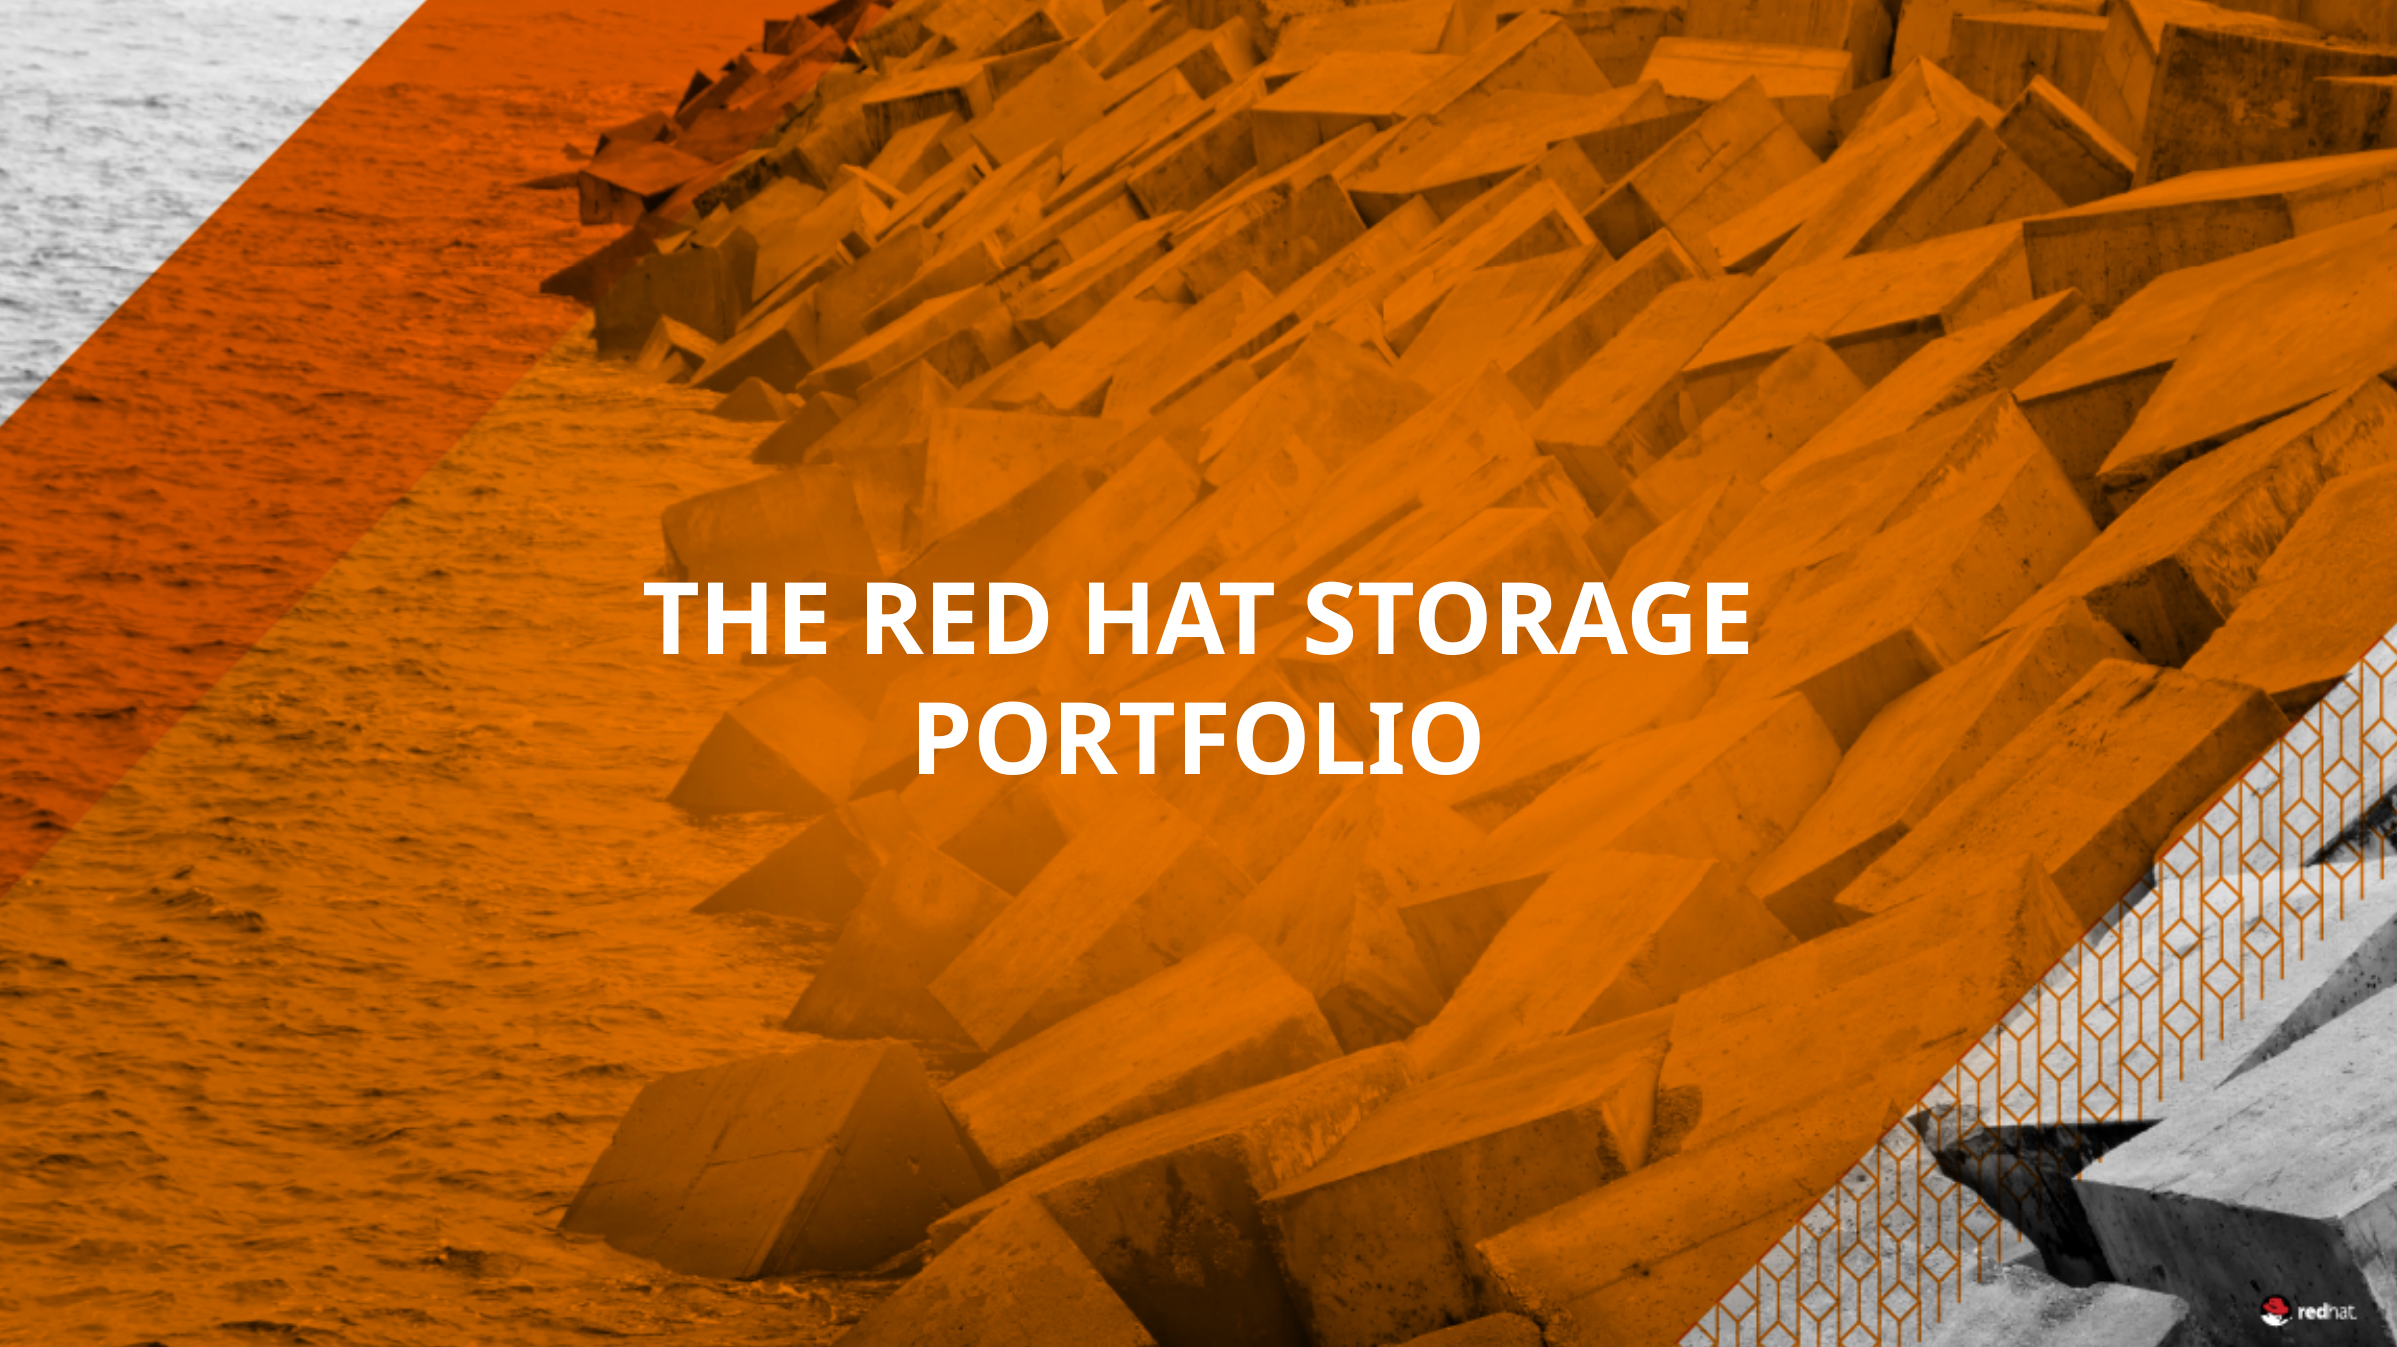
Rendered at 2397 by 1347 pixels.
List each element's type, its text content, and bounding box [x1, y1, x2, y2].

picture [0, 0, 2397, 1347]
title THE RED HAT STORAGE PORTFOLIO [385, 545, 2012, 805]
